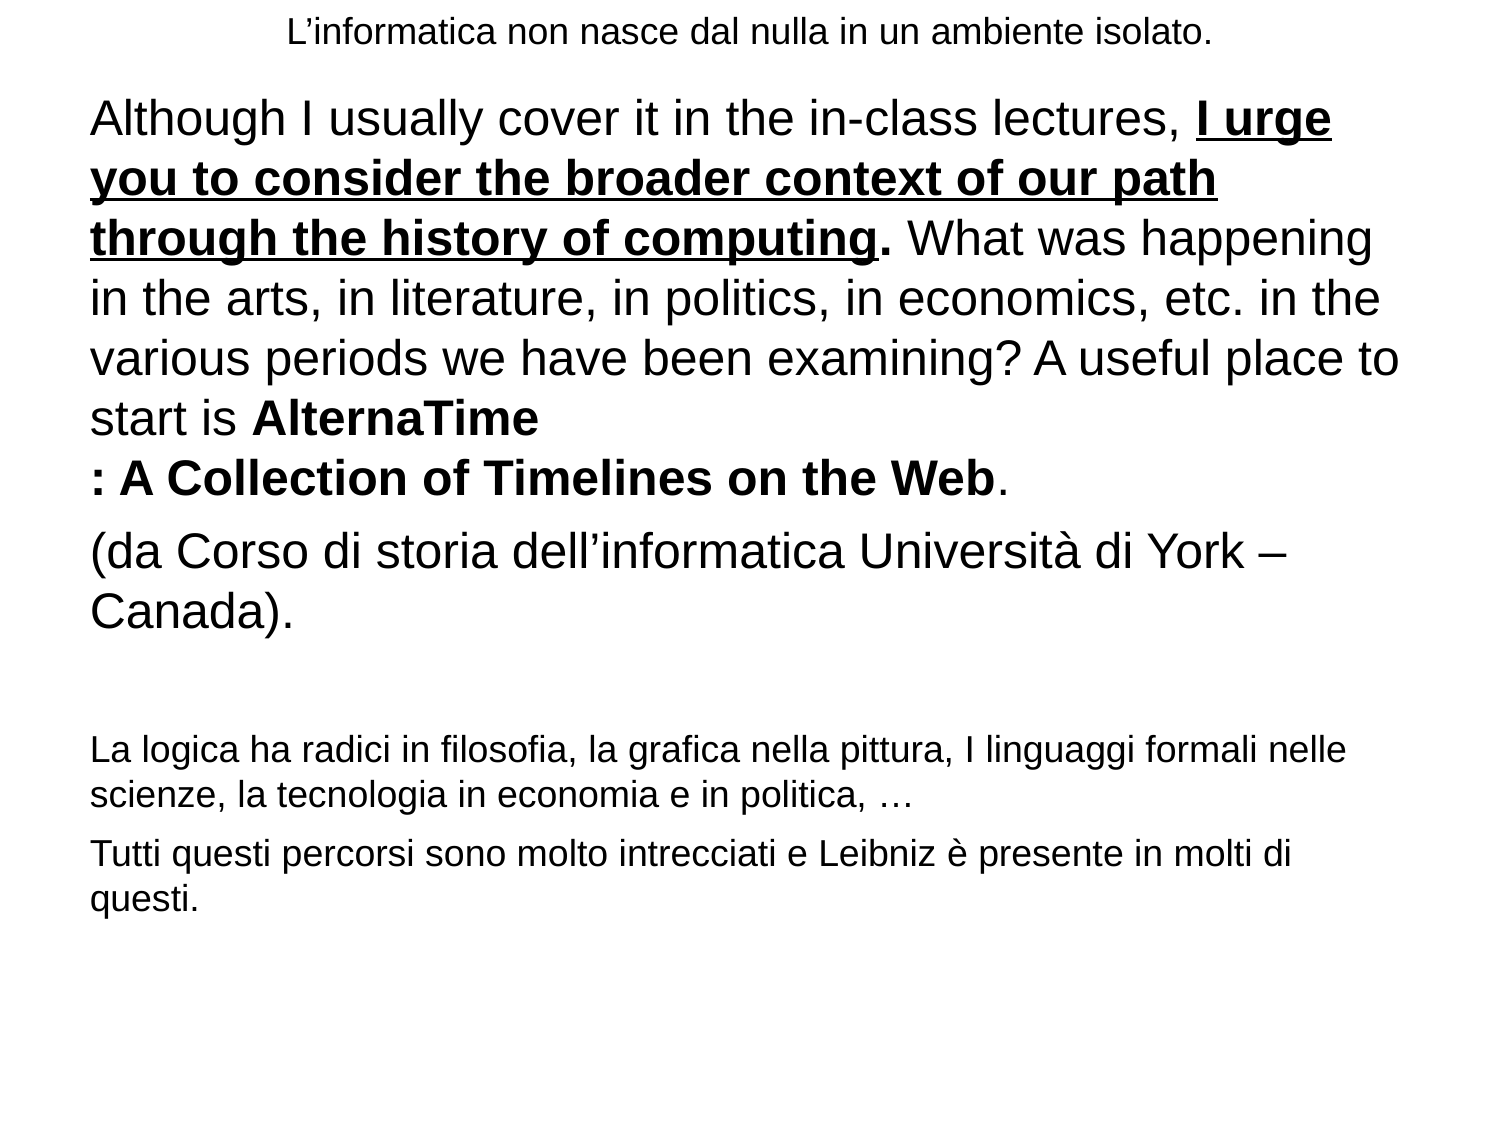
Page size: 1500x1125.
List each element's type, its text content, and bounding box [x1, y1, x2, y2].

list Although I usually cover it in the in-class lectures, I urge you to consider the broader context of our path through the history of computing. What was happening in the arts, in literature, in politics, in economics, etc. in the various periods we have been examining? A useful place to start is AlternaTime: A Collection of Timelines on the Web. (da Corso di storia dell’informatica Università di York – Canada). La logica ha radici in filosofia, la grafica nella pittura, I linguaggi formali nelle scienze, la tecnologia in economia e in politica, … Tutti questi percorsi sono molto intrecciati e Leibniz è presente in molti di questi. [75, 78, 1425, 1005]
title L’informatica non nasce dal nulla in un ambiente isolato. [75, 0, 1425, 67]
